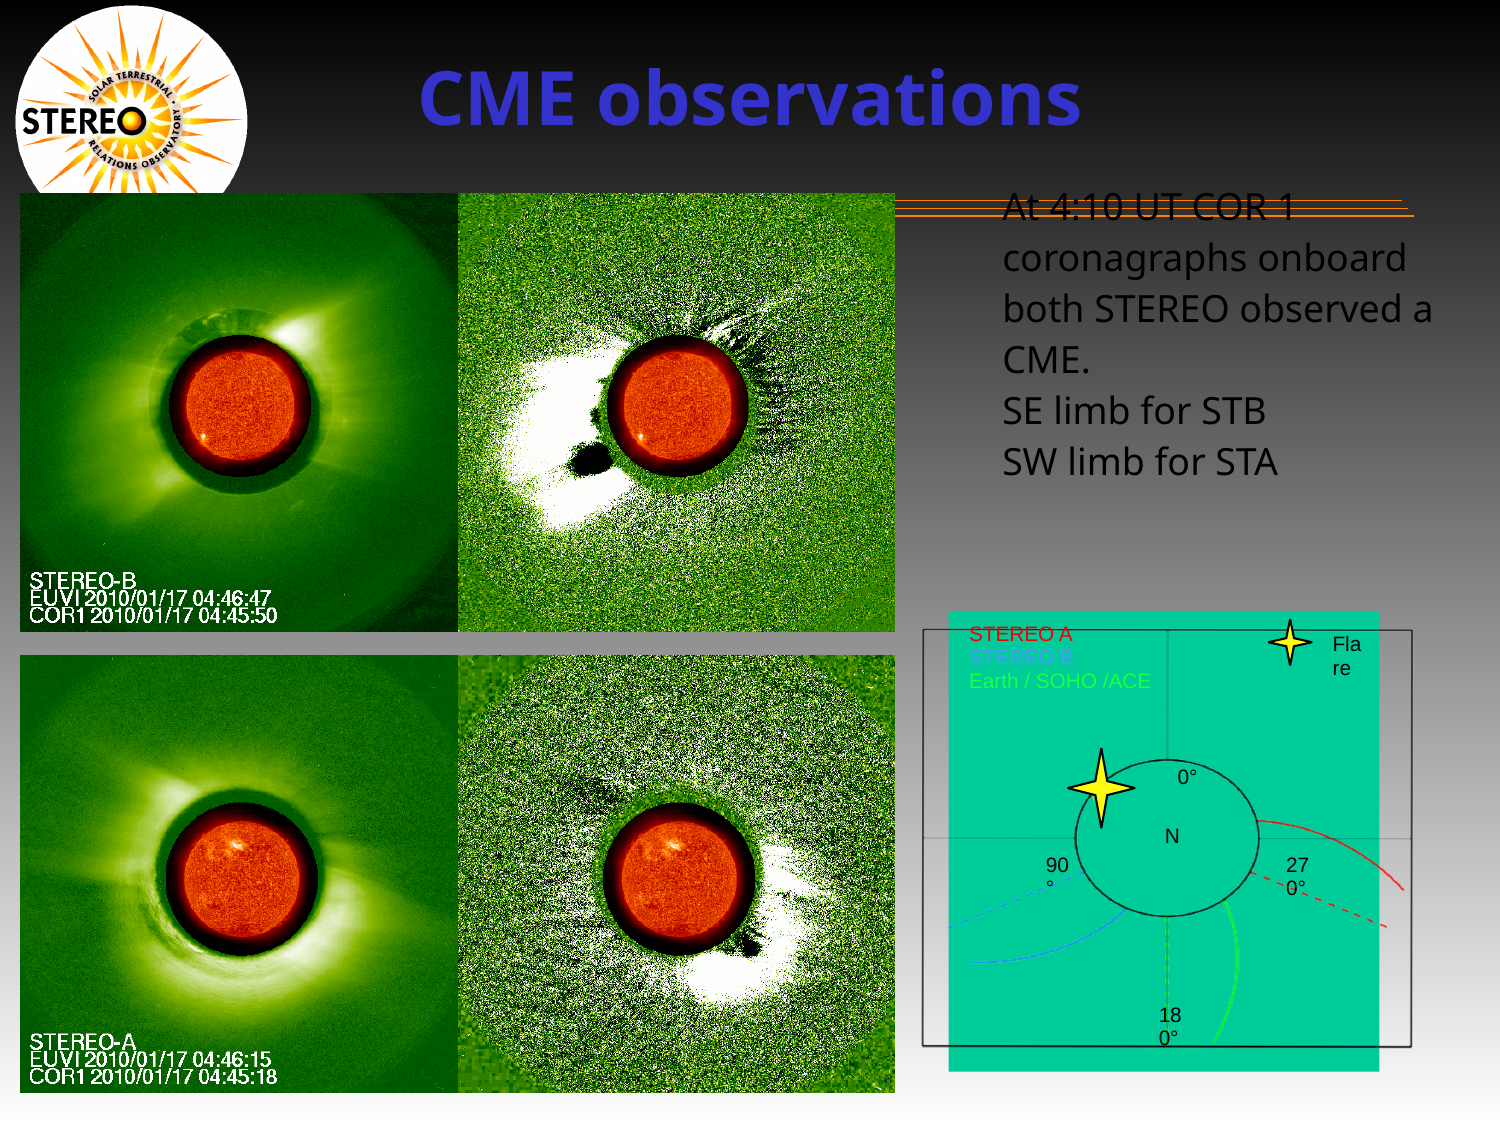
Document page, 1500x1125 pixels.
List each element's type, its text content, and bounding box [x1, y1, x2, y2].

text_box 0° [1163, 758, 1218, 801]
text_box STEREO A STEREO B Earth / SOHO /ACE [954, 615, 1186, 715]
text_box N [1152, 817, 1180, 859]
text_box At 4:10 UT COR 1 coronagraphs onboard both STEREO observed a CME. SE limb for STB SW limb for STA [987, 173, 1500, 697]
text_box Flare [1317, 625, 1378, 660]
text_box [1271, 623, 1309, 662]
picture [10, 2, 1438, 1093]
text_box 270° [1271, 845, 1326, 888]
text_box 180° [1143, 995, 1199, 1038]
text_box 90° [1031, 845, 1086, 888]
text_box [1071, 751, 1132, 825]
title CME observations [146, 29, 1354, 169]
